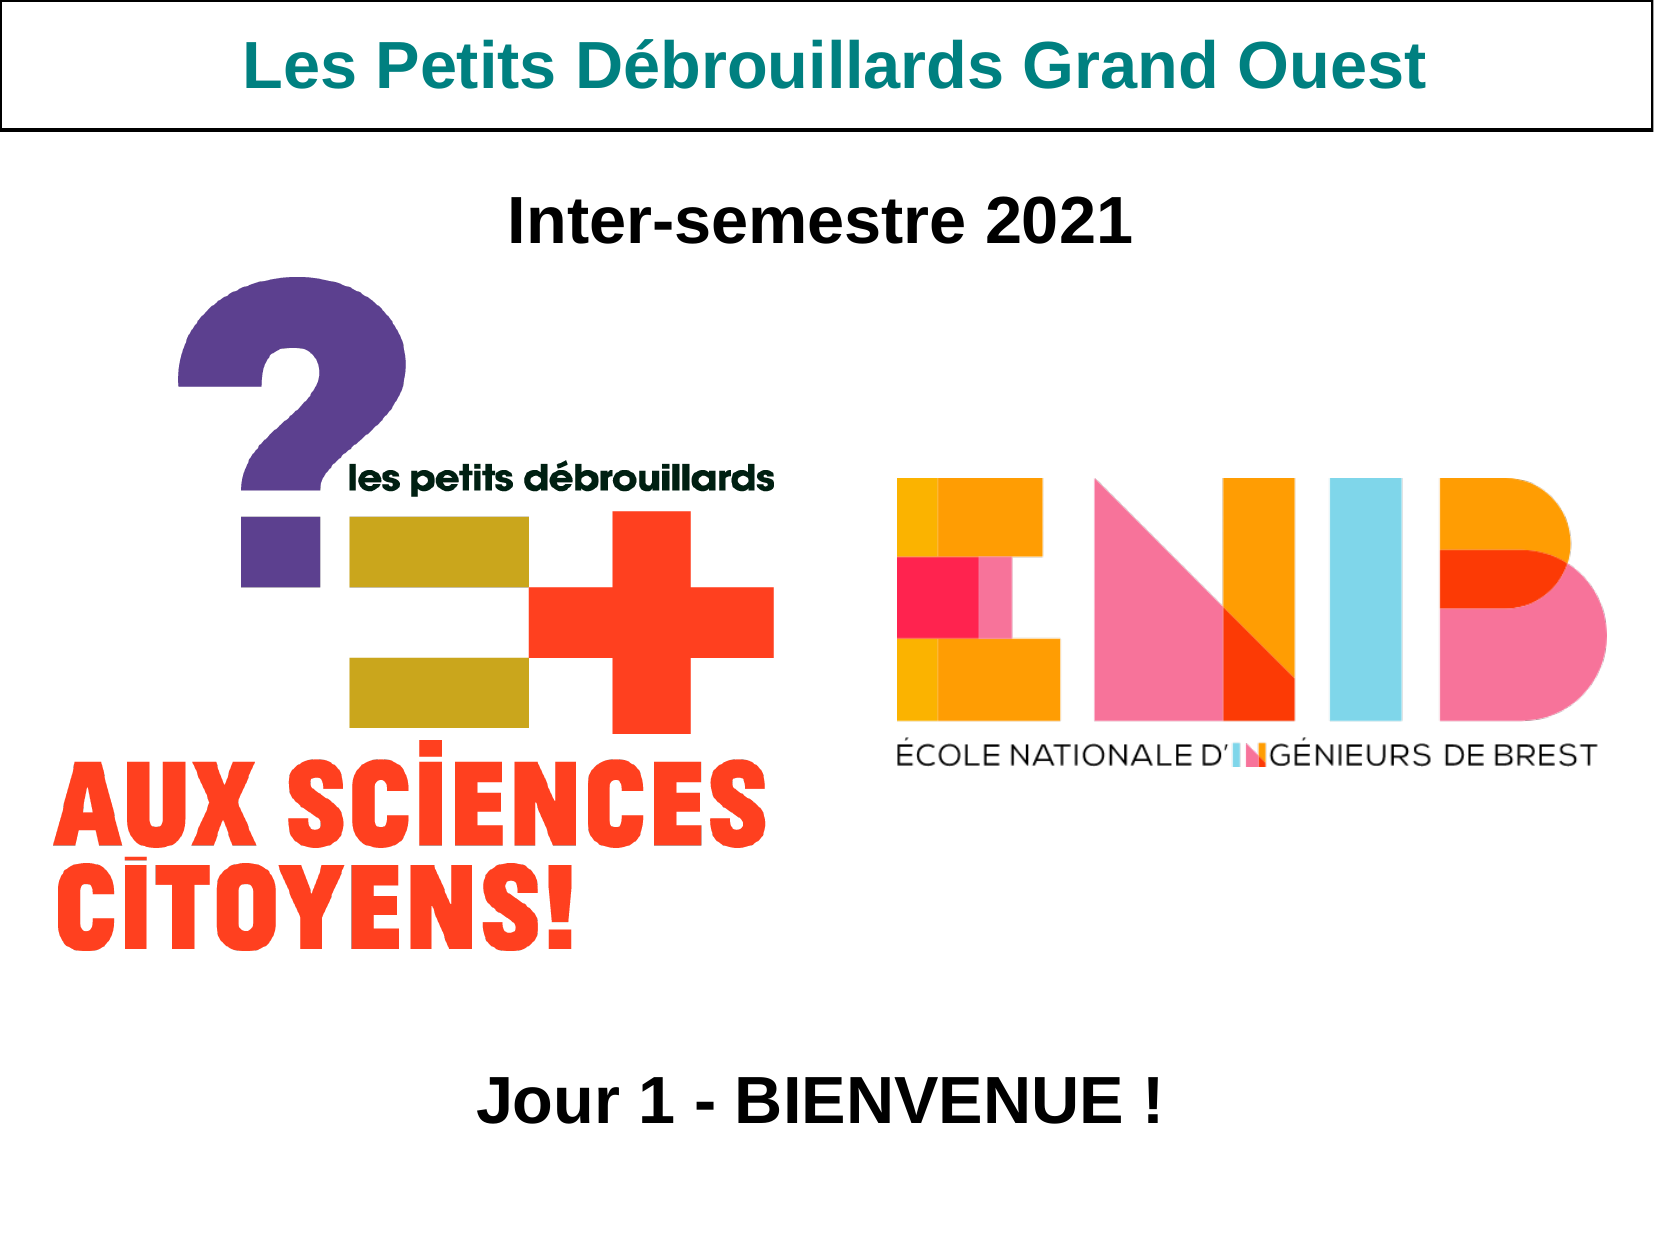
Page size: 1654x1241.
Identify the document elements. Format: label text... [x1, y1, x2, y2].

text_box Les Petits Débrouillards Grand Ouest [0, 0, 1654, 130]
picture [53, 408, 774, 951]
picture [897, 478, 1607, 767]
list Inter-semestre 2021 [47, 183, 1595, 408]
list Jour 1 - BIENVENUE ! [47, 1062, 1595, 1241]
